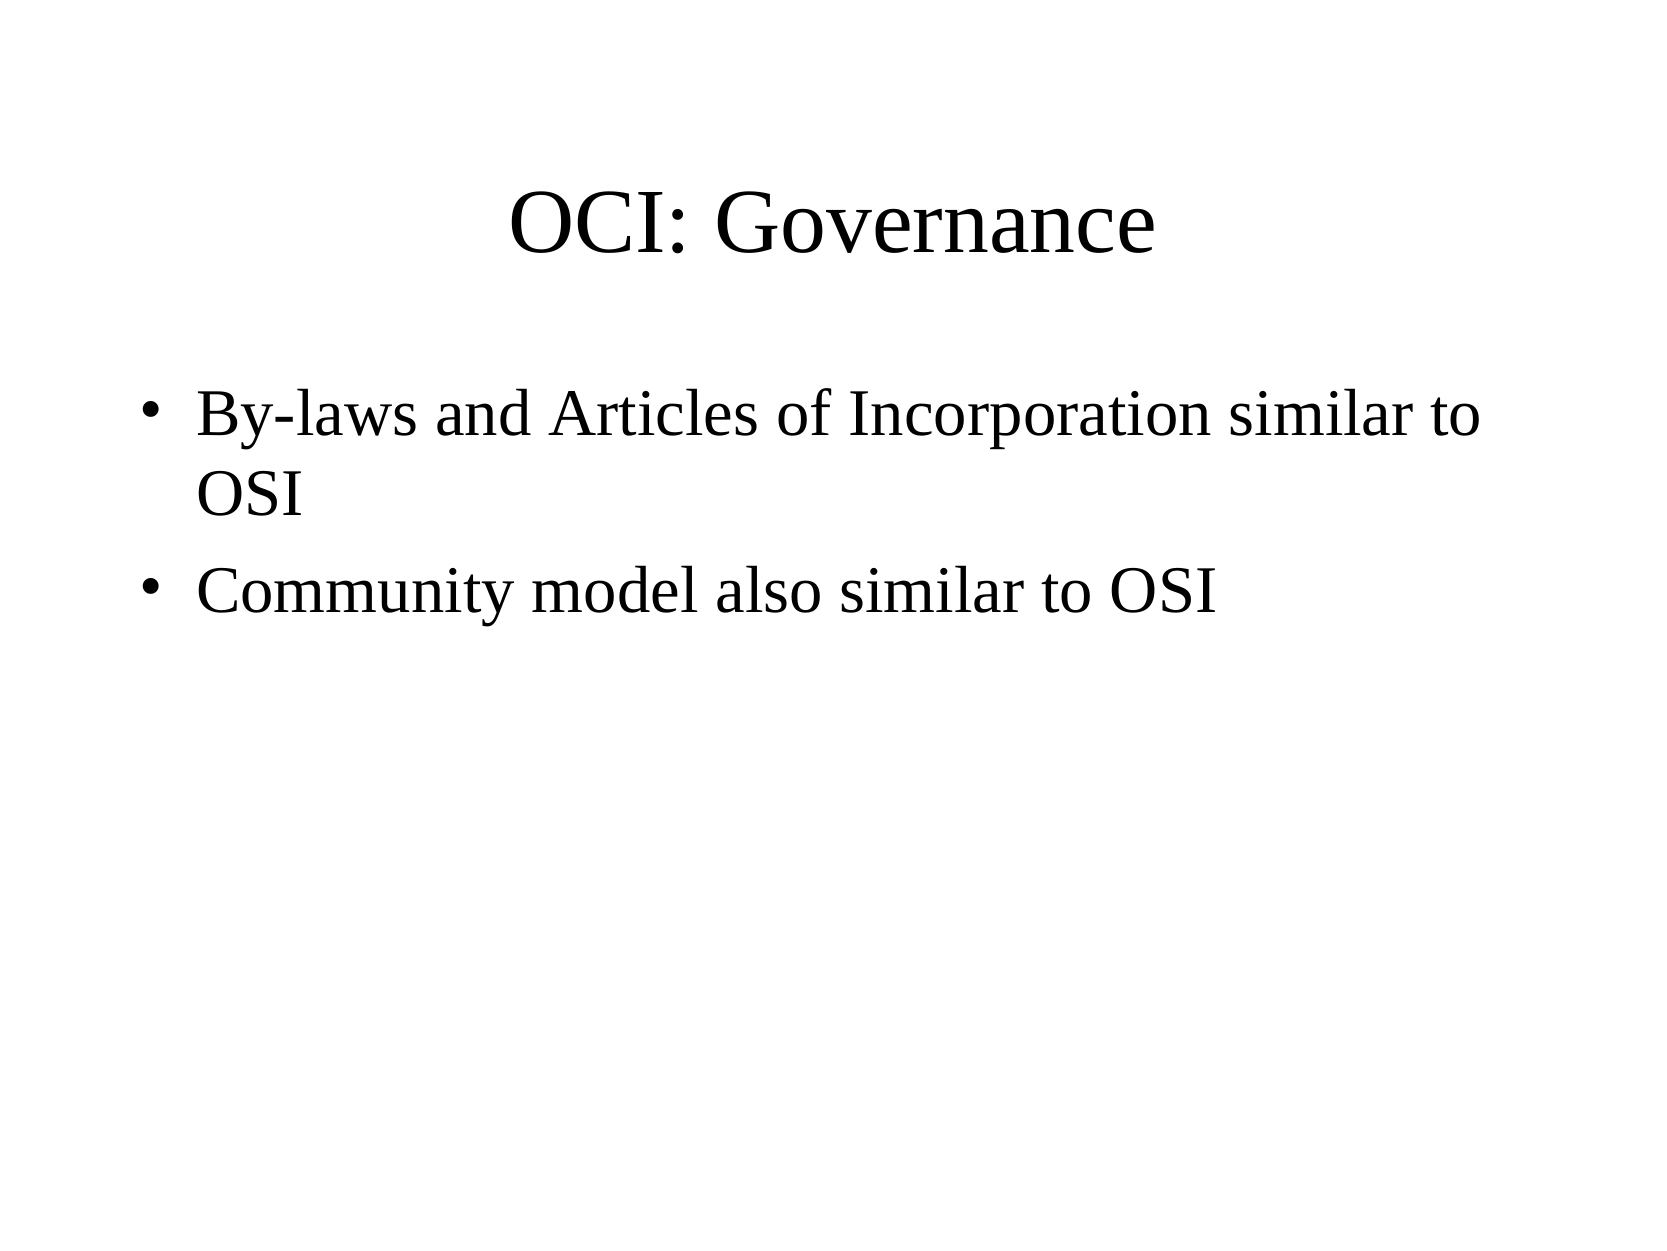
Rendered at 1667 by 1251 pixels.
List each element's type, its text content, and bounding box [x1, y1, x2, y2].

title OCI: Governance [124, 110, 1542, 320]
list By-laws and Articles of Incorporation similar to OSI Community model also similar to OSI [124, 360, 1542, 1230]
